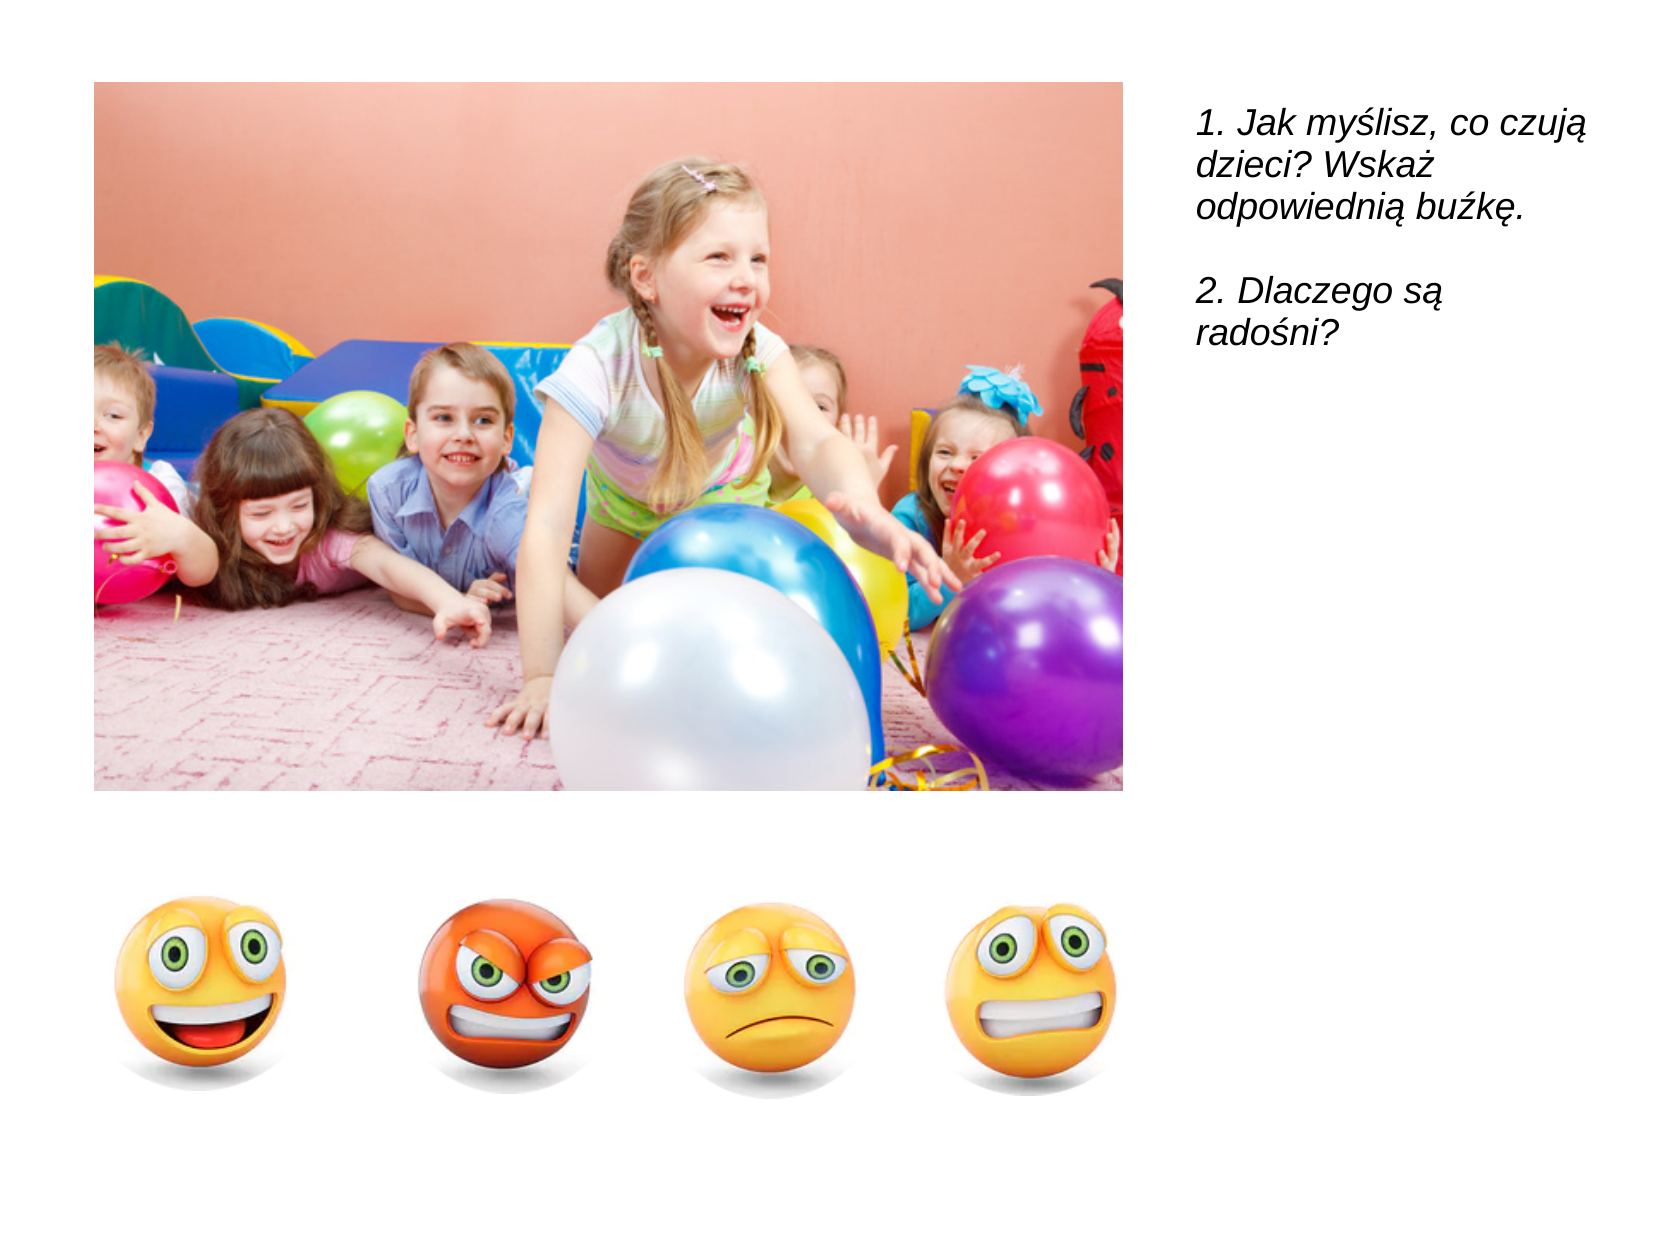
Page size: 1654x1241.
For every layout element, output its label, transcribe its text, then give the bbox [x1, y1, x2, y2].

picture [661, 892, 881, 1099]
picture [398, 885, 621, 1094]
picture [94, 82, 1123, 791]
picture [911, 885, 1146, 1096]
text_box 1. Jak myślisz, co czują dzieci? Wskaż odpowiednią buźkę. 2. Dlaczego są radośni? [1181, 94, 1607, 360]
picture [82, 876, 316, 1091]
